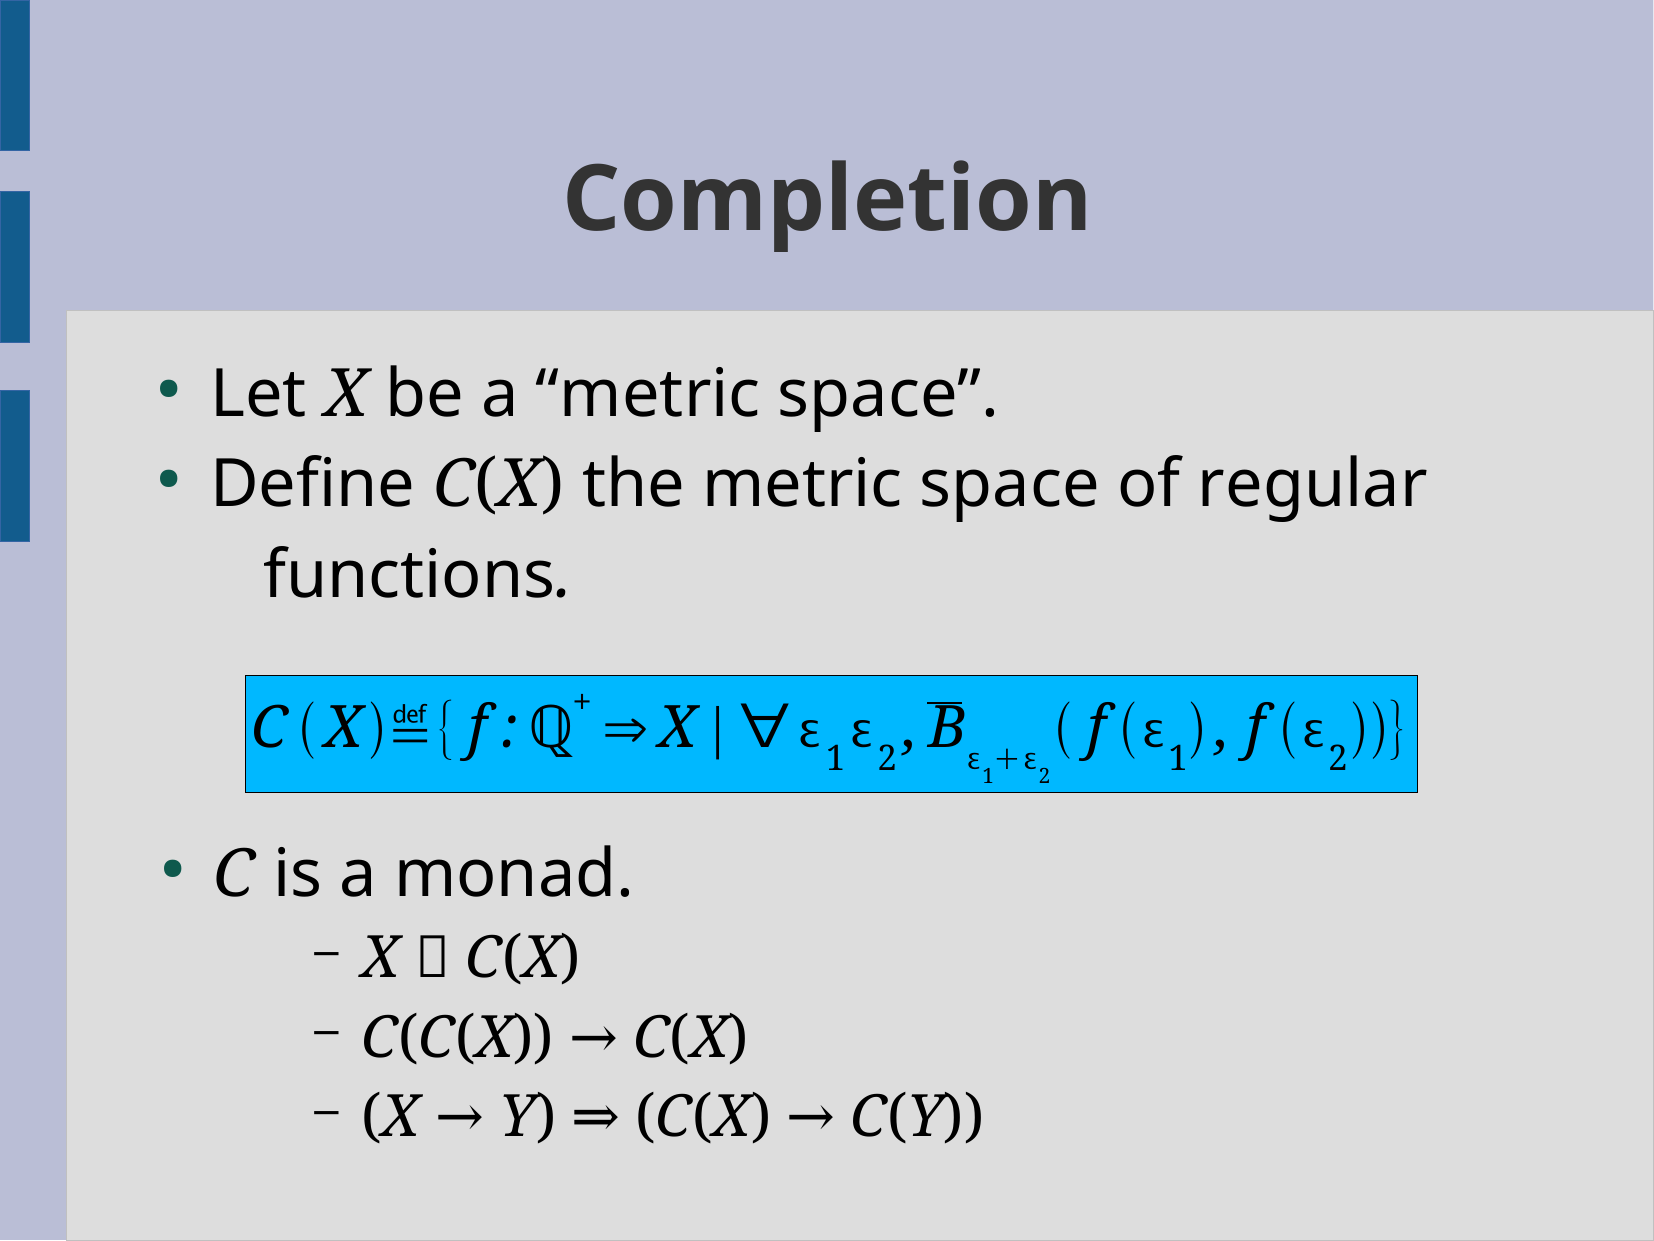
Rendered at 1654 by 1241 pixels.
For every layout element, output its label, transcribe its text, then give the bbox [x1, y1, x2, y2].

list Let X be a “metric space”. Define C(X) the metric space of regular functions. [121, 344, 1534, 772]
chart [245, 675, 1418, 793]
title Completion [121, 91, 1534, 299]
list C is a monad. X  C(X) C(C(X)) → C(X) (X → Y) ⇒ (C(X) → C(Y)) [125, 825, 1538, 1215]
